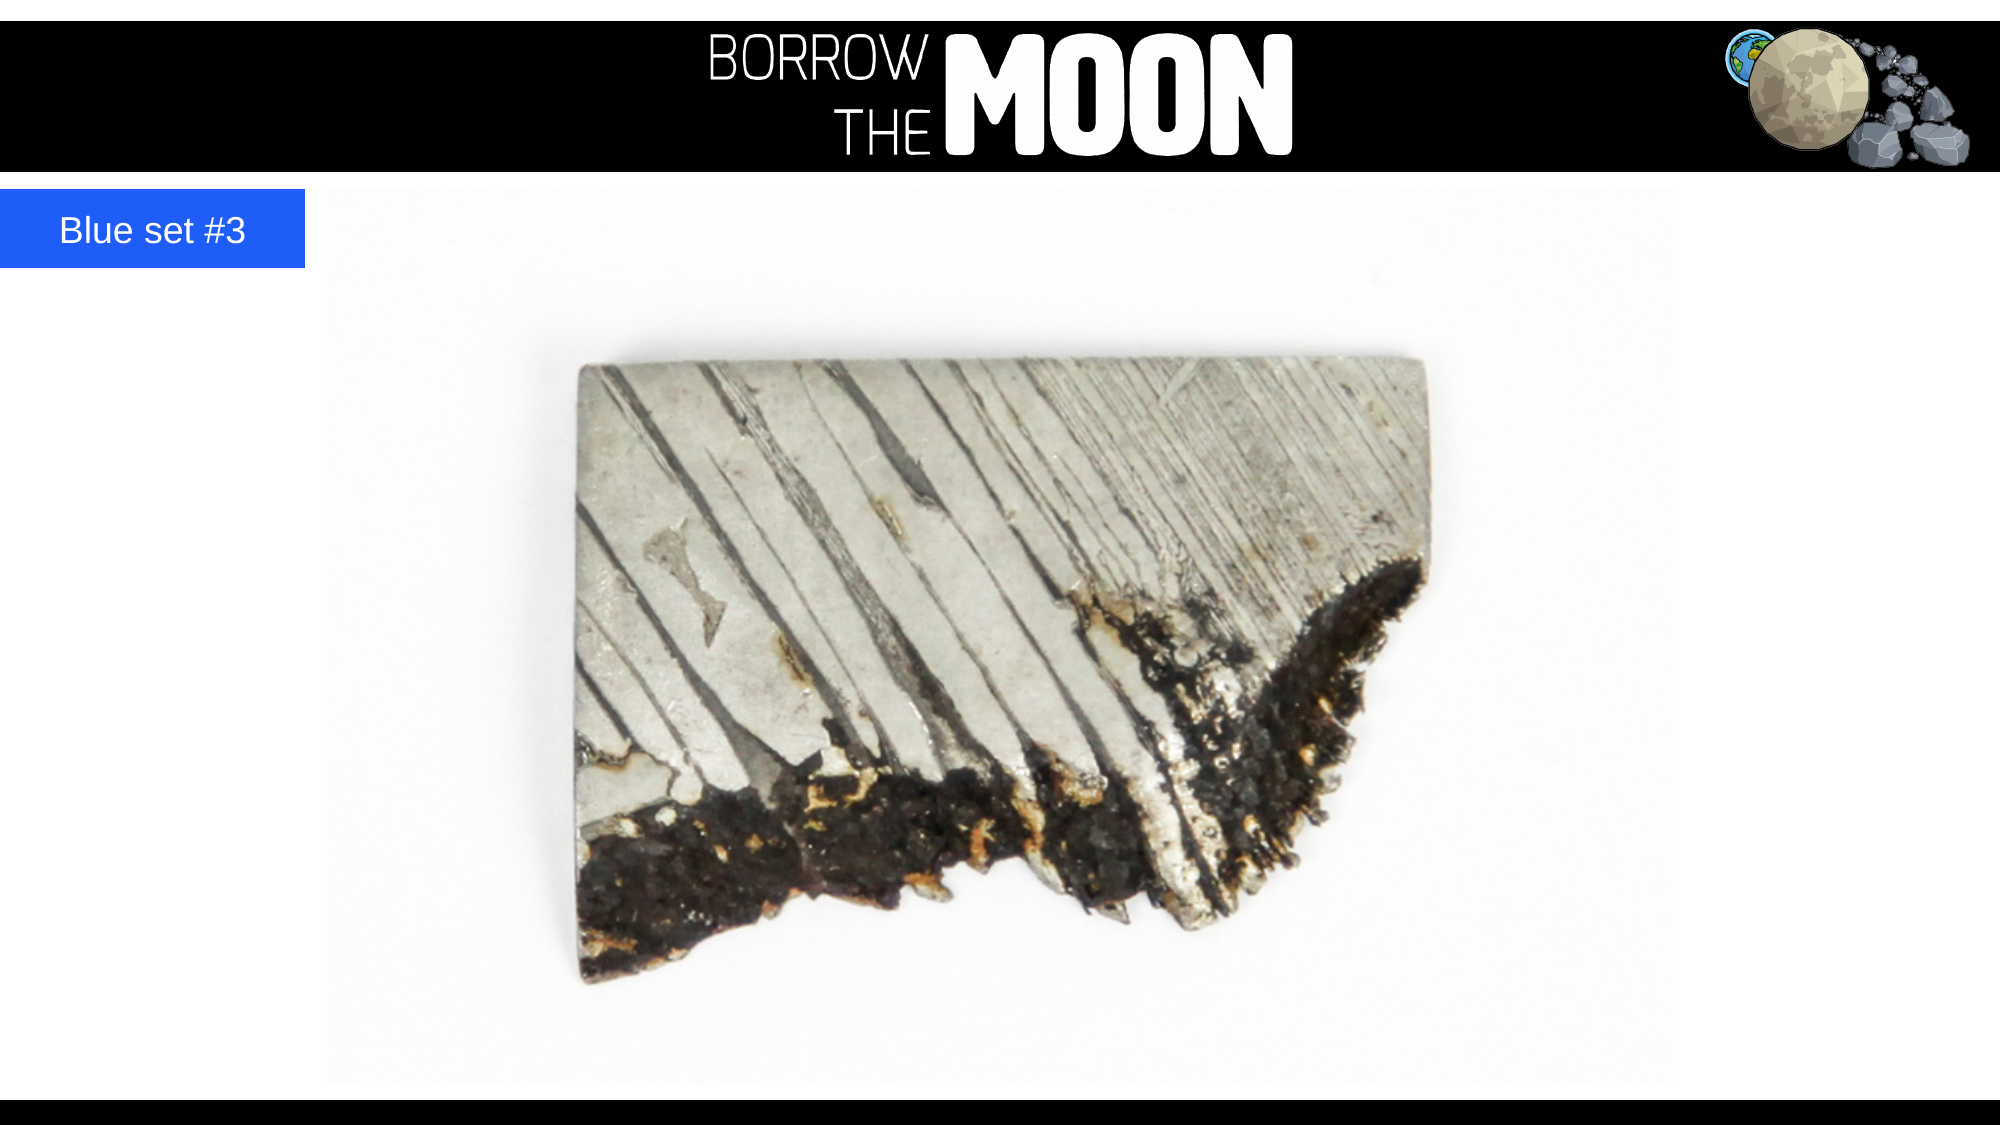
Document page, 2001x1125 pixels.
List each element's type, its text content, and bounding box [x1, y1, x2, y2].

text_box Blue set #3 [0, 189, 305, 268]
picture [327, 189, 1673, 1086]
